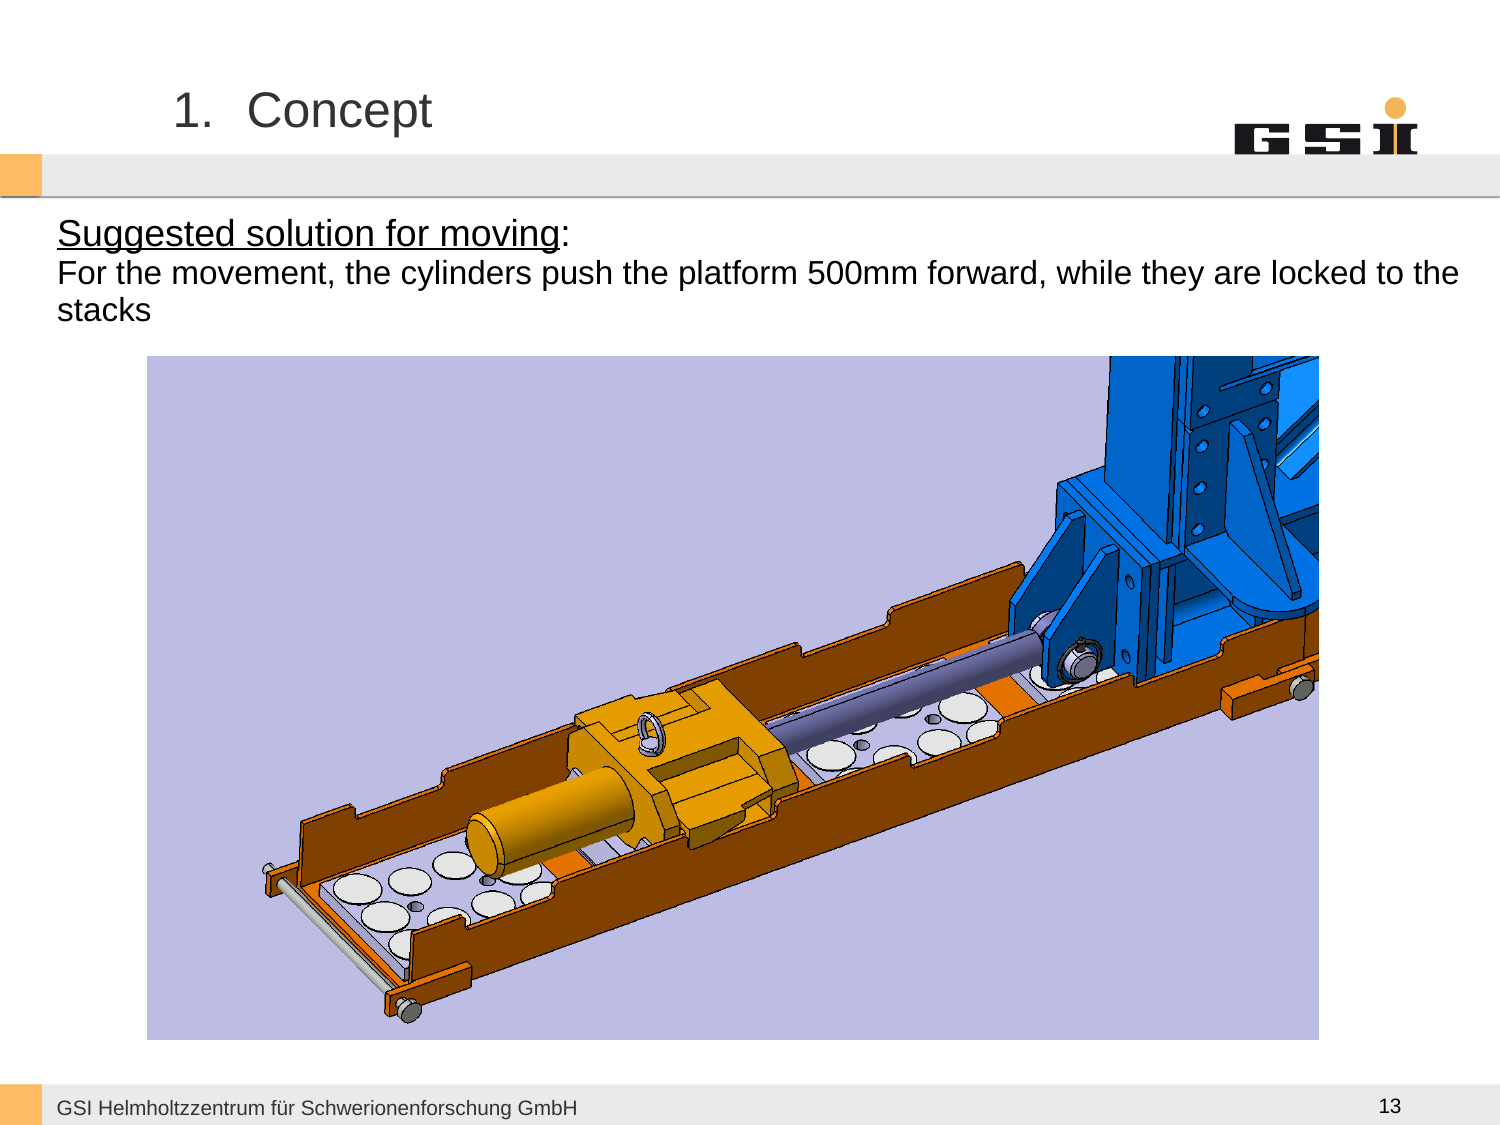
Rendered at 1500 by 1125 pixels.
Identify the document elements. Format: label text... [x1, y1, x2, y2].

picture [147, 356, 1319, 1041]
text_box Suggested solution for moving: For the movement, the cylinders push the platform 500mm forward, while they are locked to the stacks [42, 204, 1500, 430]
title 1. Concept [137, 45, 1054, 175]
picture [1233, 95, 1419, 154]
